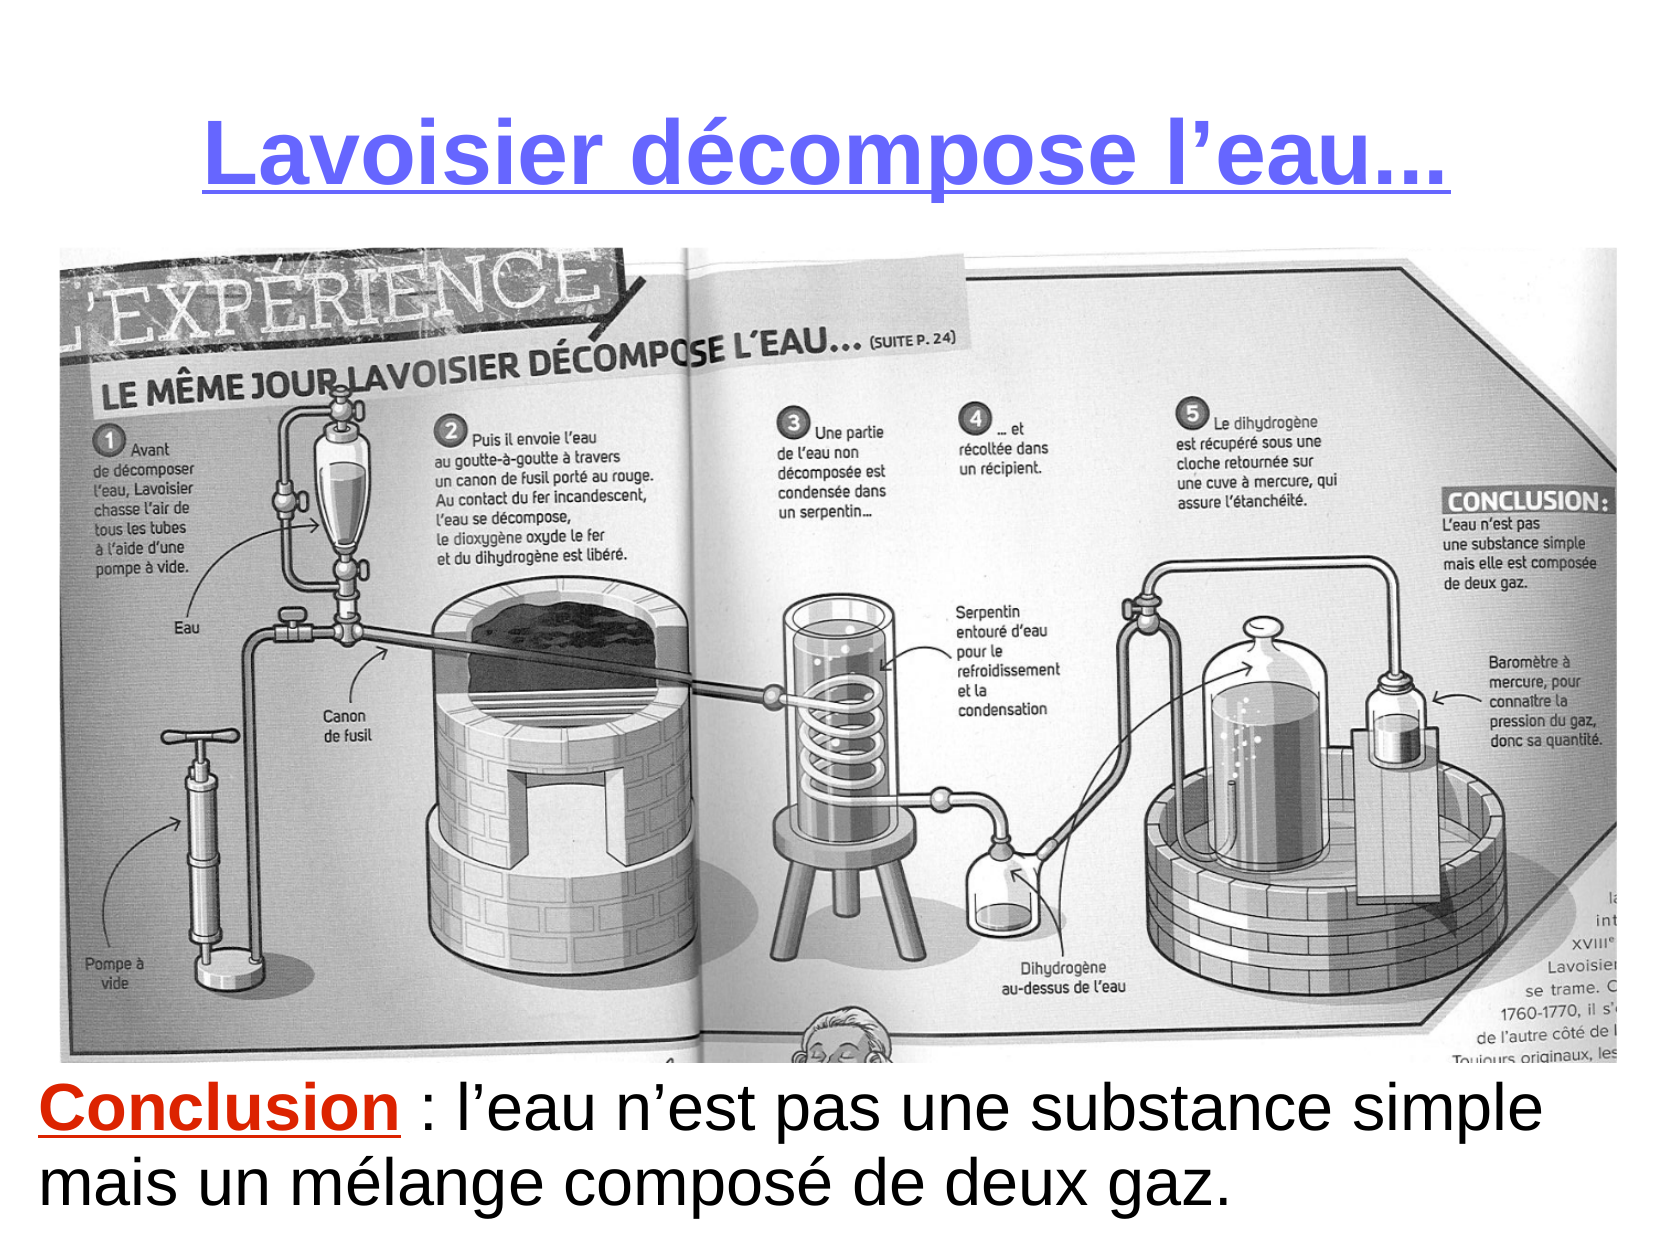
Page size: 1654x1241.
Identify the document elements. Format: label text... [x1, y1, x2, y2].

text_box Conclusion : l’eau n’est pas une substance simple mais un mélange composé de deux gaz. [23, 1062, 1619, 1228]
title Lavoisier décompose l’eau... [82, 49, 1571, 247]
picture [59, 248, 1628, 1063]
